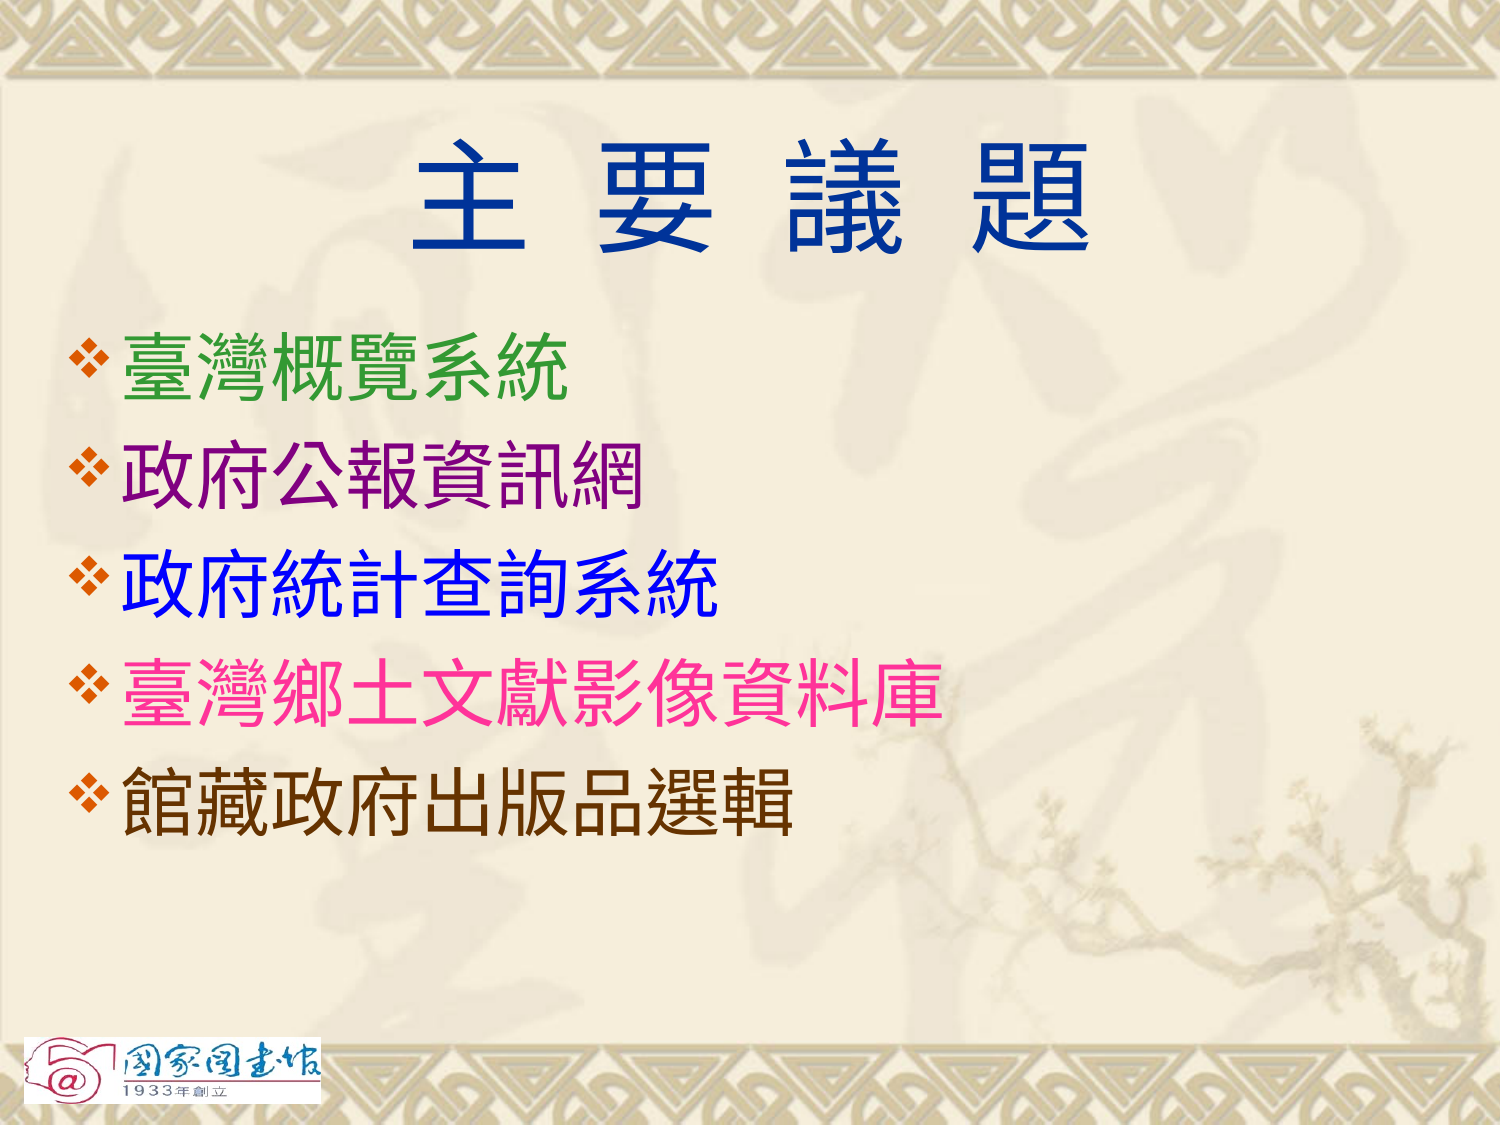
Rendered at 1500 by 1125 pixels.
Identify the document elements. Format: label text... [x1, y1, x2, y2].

picture [0, 0, 1500, 1125]
title 主 要 議 題 [49, 99, 1451, 288]
list 臺灣概覽系統 政府公報資訊網 政府統計查詢系統 臺灣鄉土文獻影像資料庫 館藏政府出版品選輯 [49, 312, 1451, 1001]
